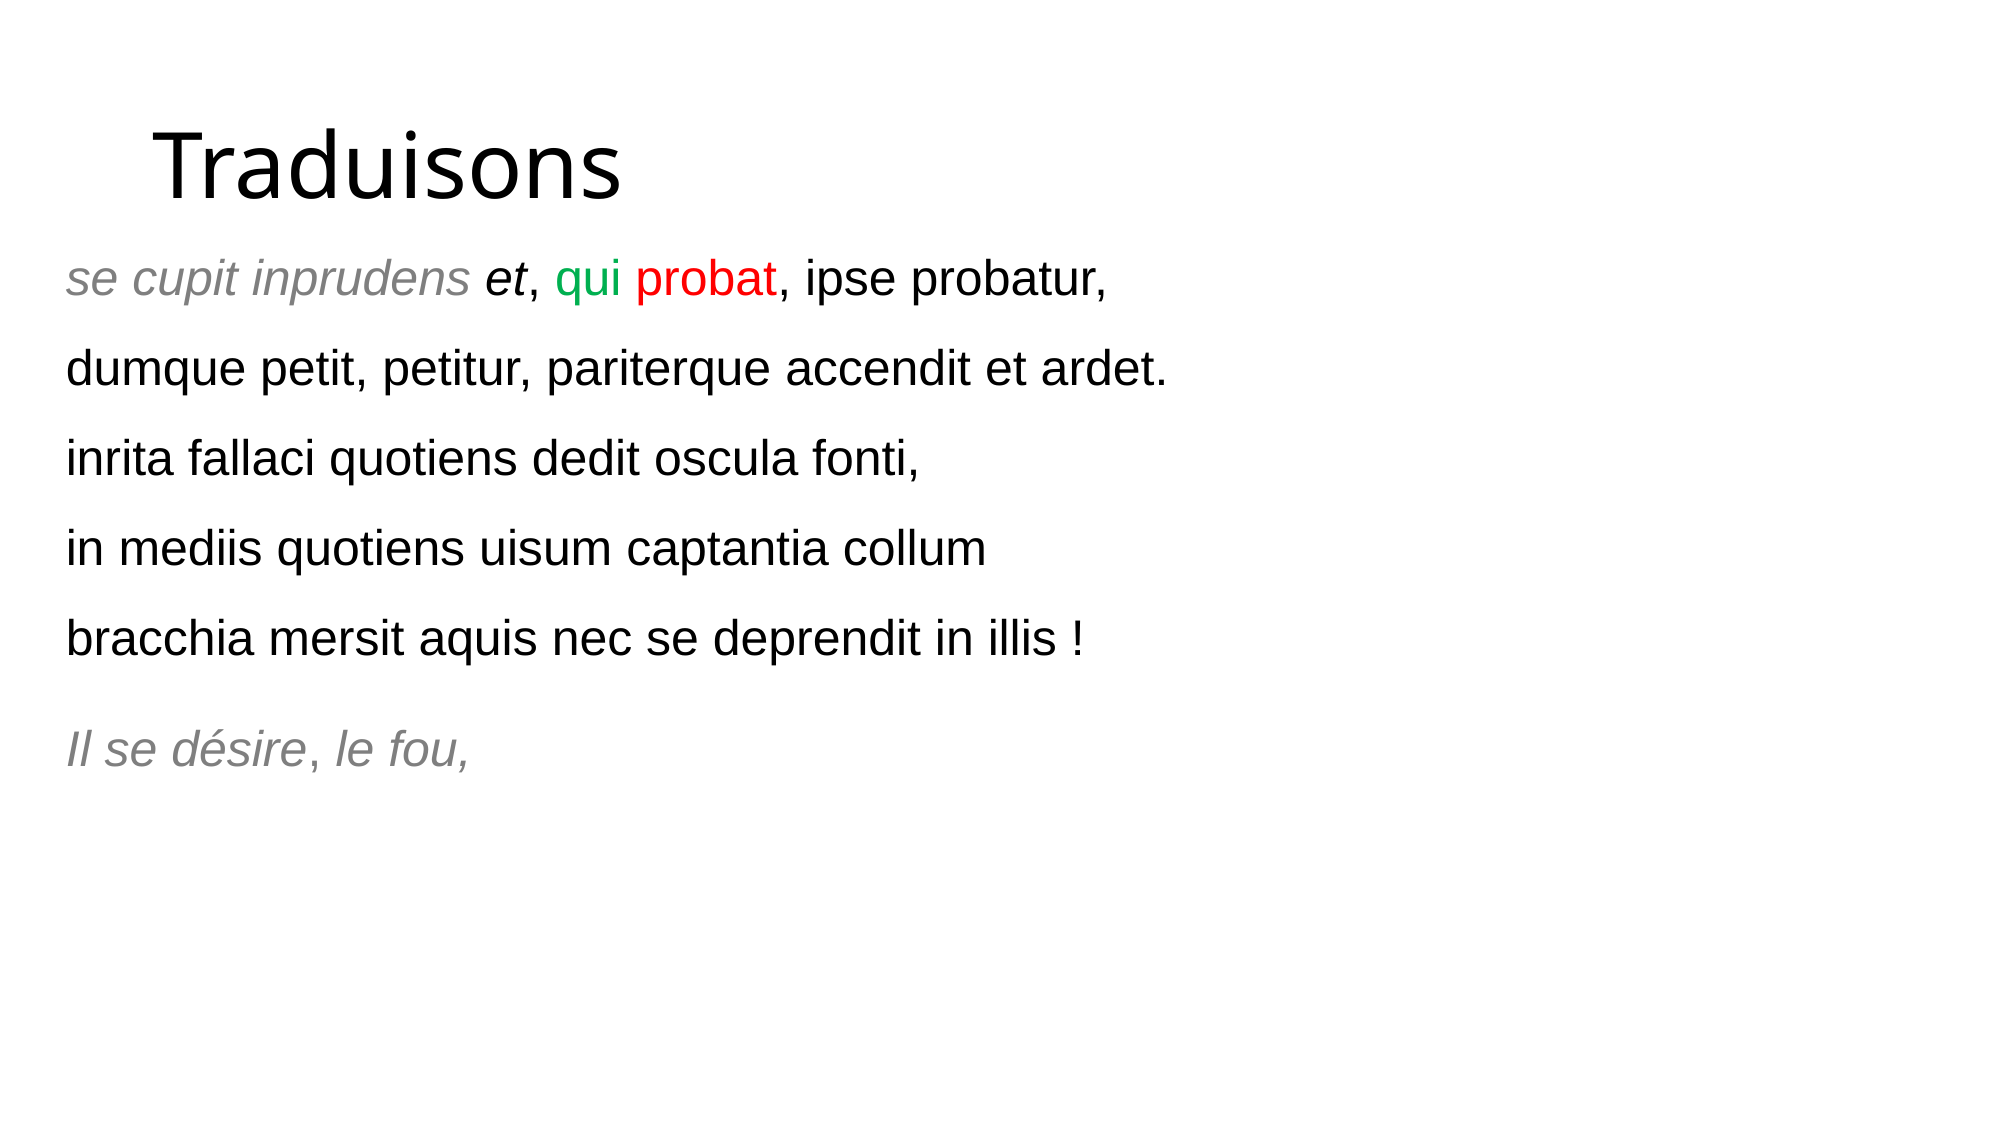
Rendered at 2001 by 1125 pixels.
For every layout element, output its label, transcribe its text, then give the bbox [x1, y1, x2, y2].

list se cupit inprudens et, qui probat, ipse probatur, dumque petit, petitur, pariterque accendit et ardet. inrita fallaci quotiens dedit oscula fonti, in mediis quotiens uisum captantia collum bracchia mersit aquis nec se deprendit in illis ! Il se désire, le fou, [50, 207, 2000, 1083]
title Traduisons [137, 59, 1863, 207]
